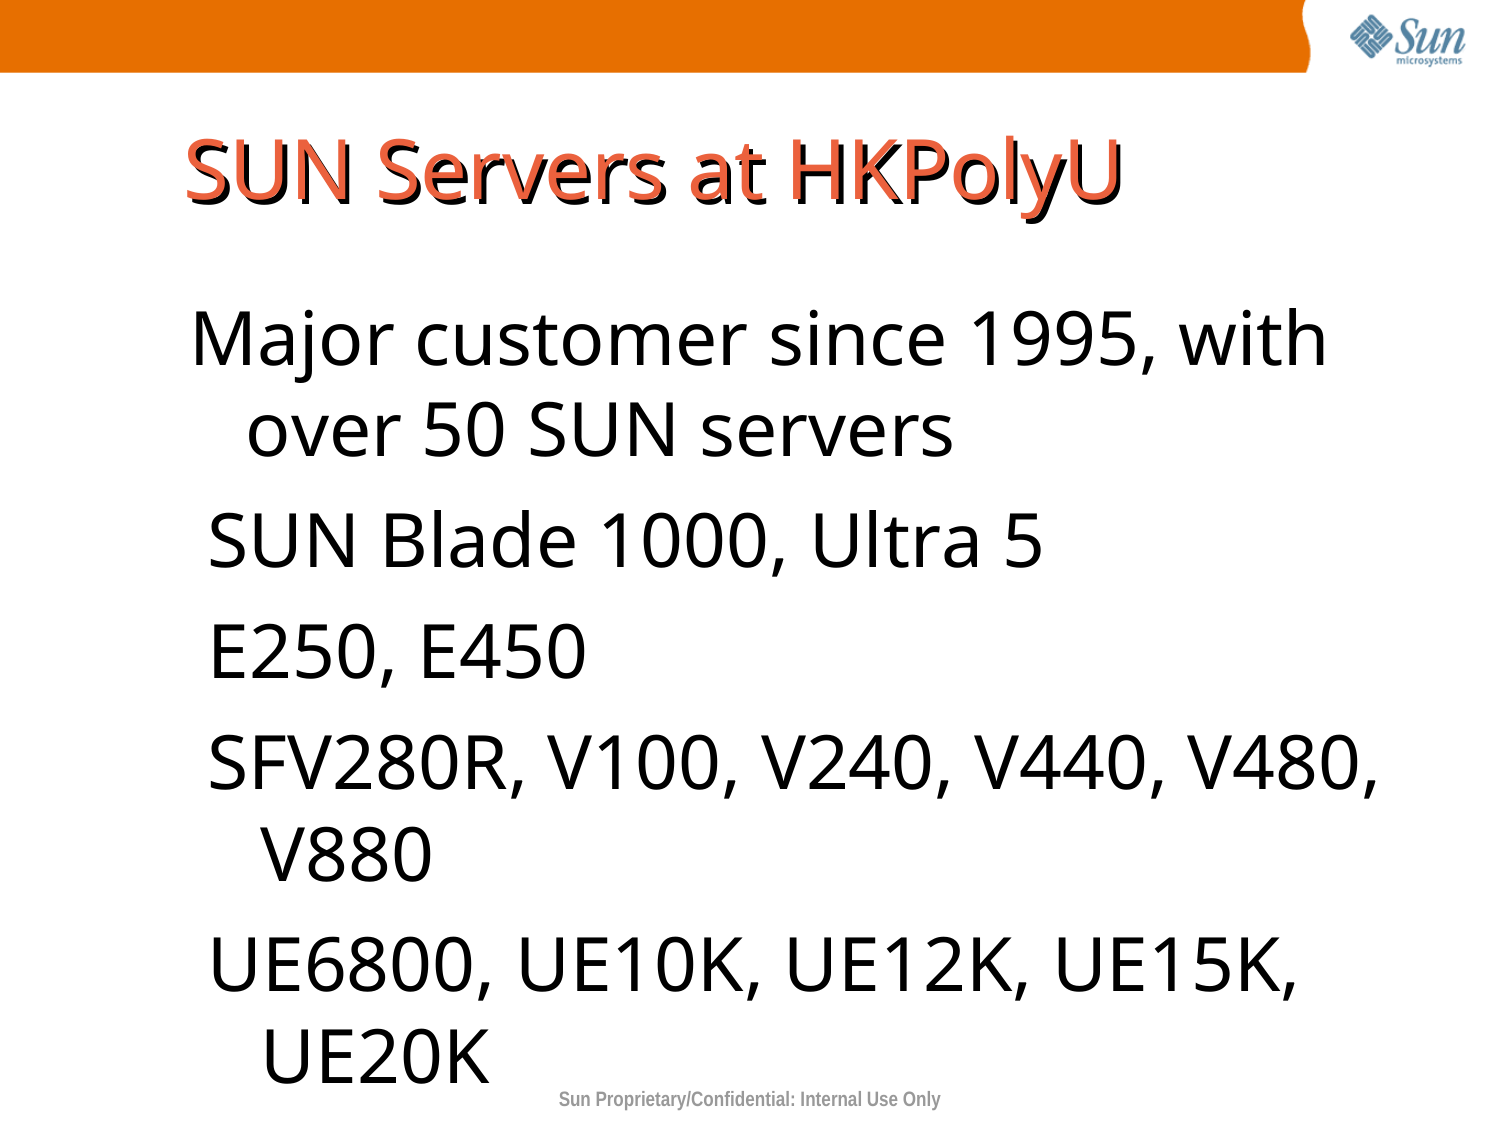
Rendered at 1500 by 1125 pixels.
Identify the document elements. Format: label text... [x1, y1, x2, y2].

title SUN Servers at HKPolyU [169, 49, 1407, 285]
list Major customer since 1995, with over 50 SUN servers SUN Blade 1000, Ultra 5 E250, E450 SFV280R, V100, V240, V440, V480, V880 UE6800, UE10K, UE12K, UE15K, UE20K [174, 283, 1413, 1006]
picture [0, 0, 1500, 75]
